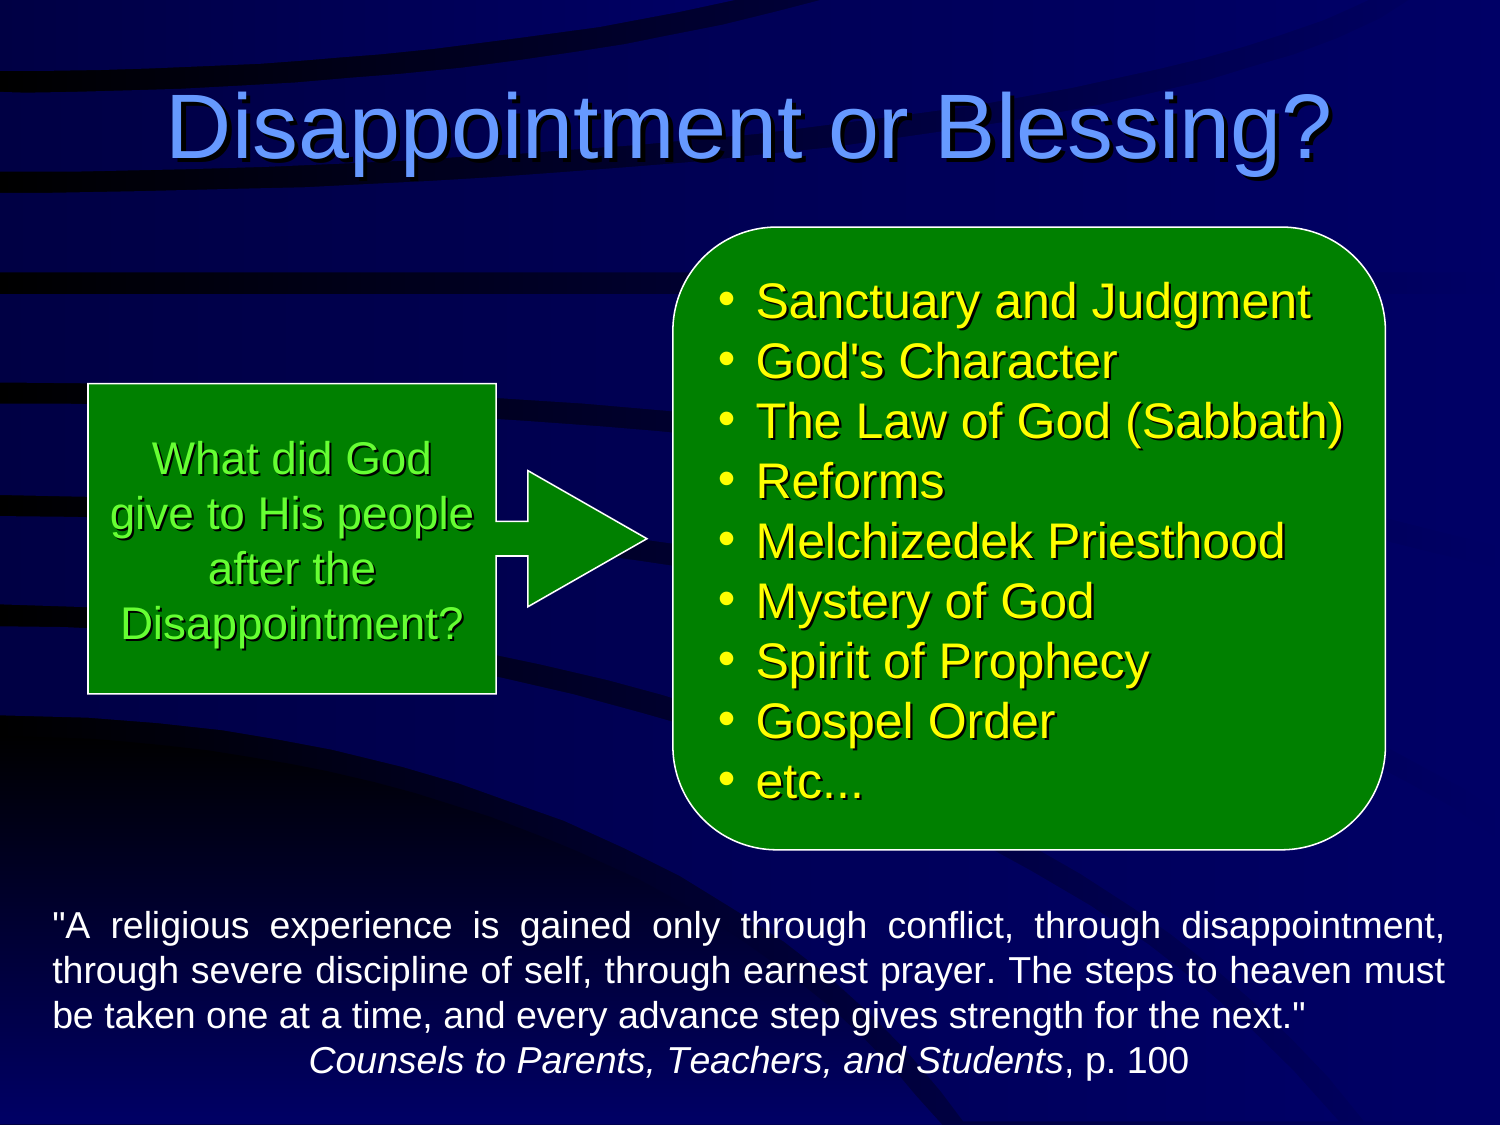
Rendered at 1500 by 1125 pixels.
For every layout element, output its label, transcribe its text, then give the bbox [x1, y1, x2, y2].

text_box What did God give to His people after the Disappointment? [87, 383, 647, 694]
text_box Sanctuary and Judgment God's Character The Law of God (Sabbath) Reforms Melchizedek Priesthood Mystery of God Spirit of Prophecy Gospel Order etc... [672, 227, 1386, 850]
title Disappointment or Blessing? [0, 35, 1500, 207]
text_box "A religious experience is gained only through conflict, through disappointment, through severe discipline of self, through earnest prayer. The steps to heaven must be taken one at a time, and every advance step gives strength for the next." Counsels to Parents, Teachers, and Students, p. 100 [37, 893, 1461, 1089]
